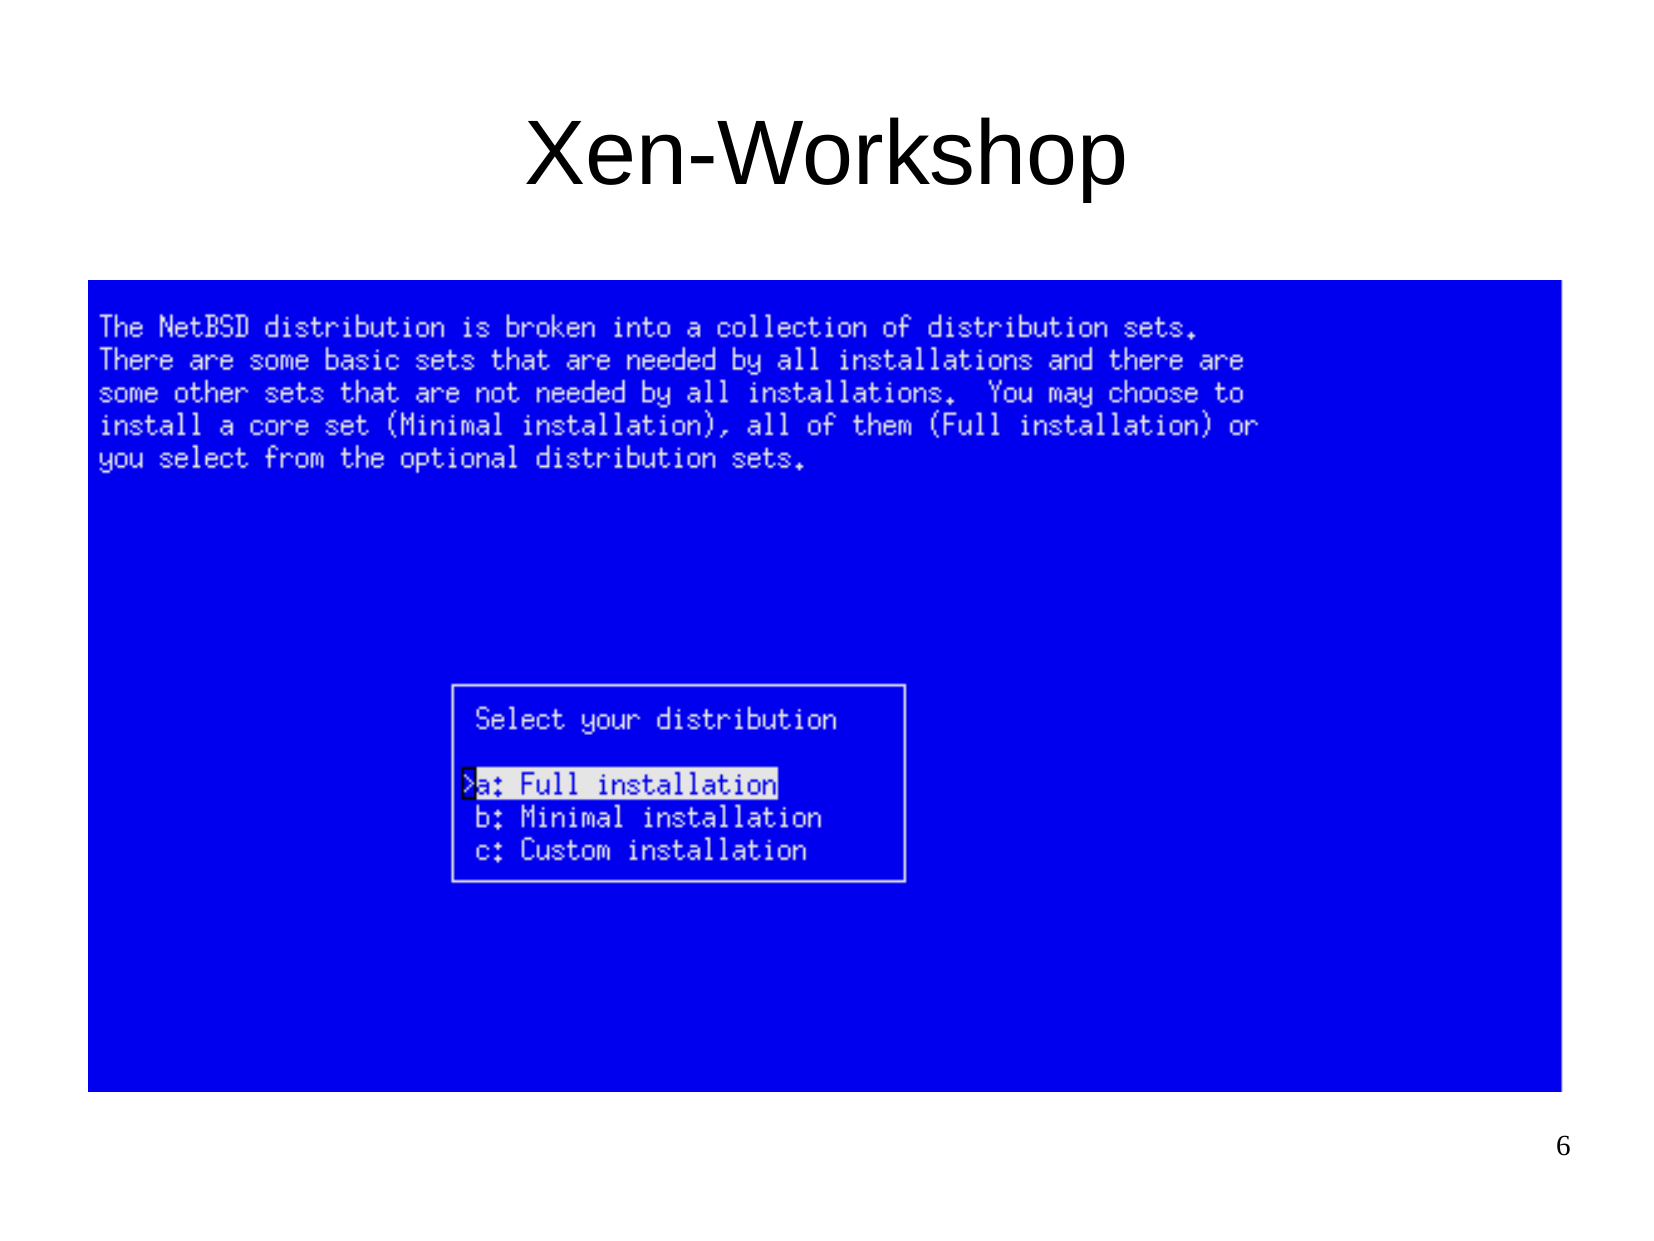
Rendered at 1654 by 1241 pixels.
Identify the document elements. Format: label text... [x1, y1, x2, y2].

picture [88, 280, 1565, 1092]
title Xen-Workshop [82, 49, 1571, 257]
